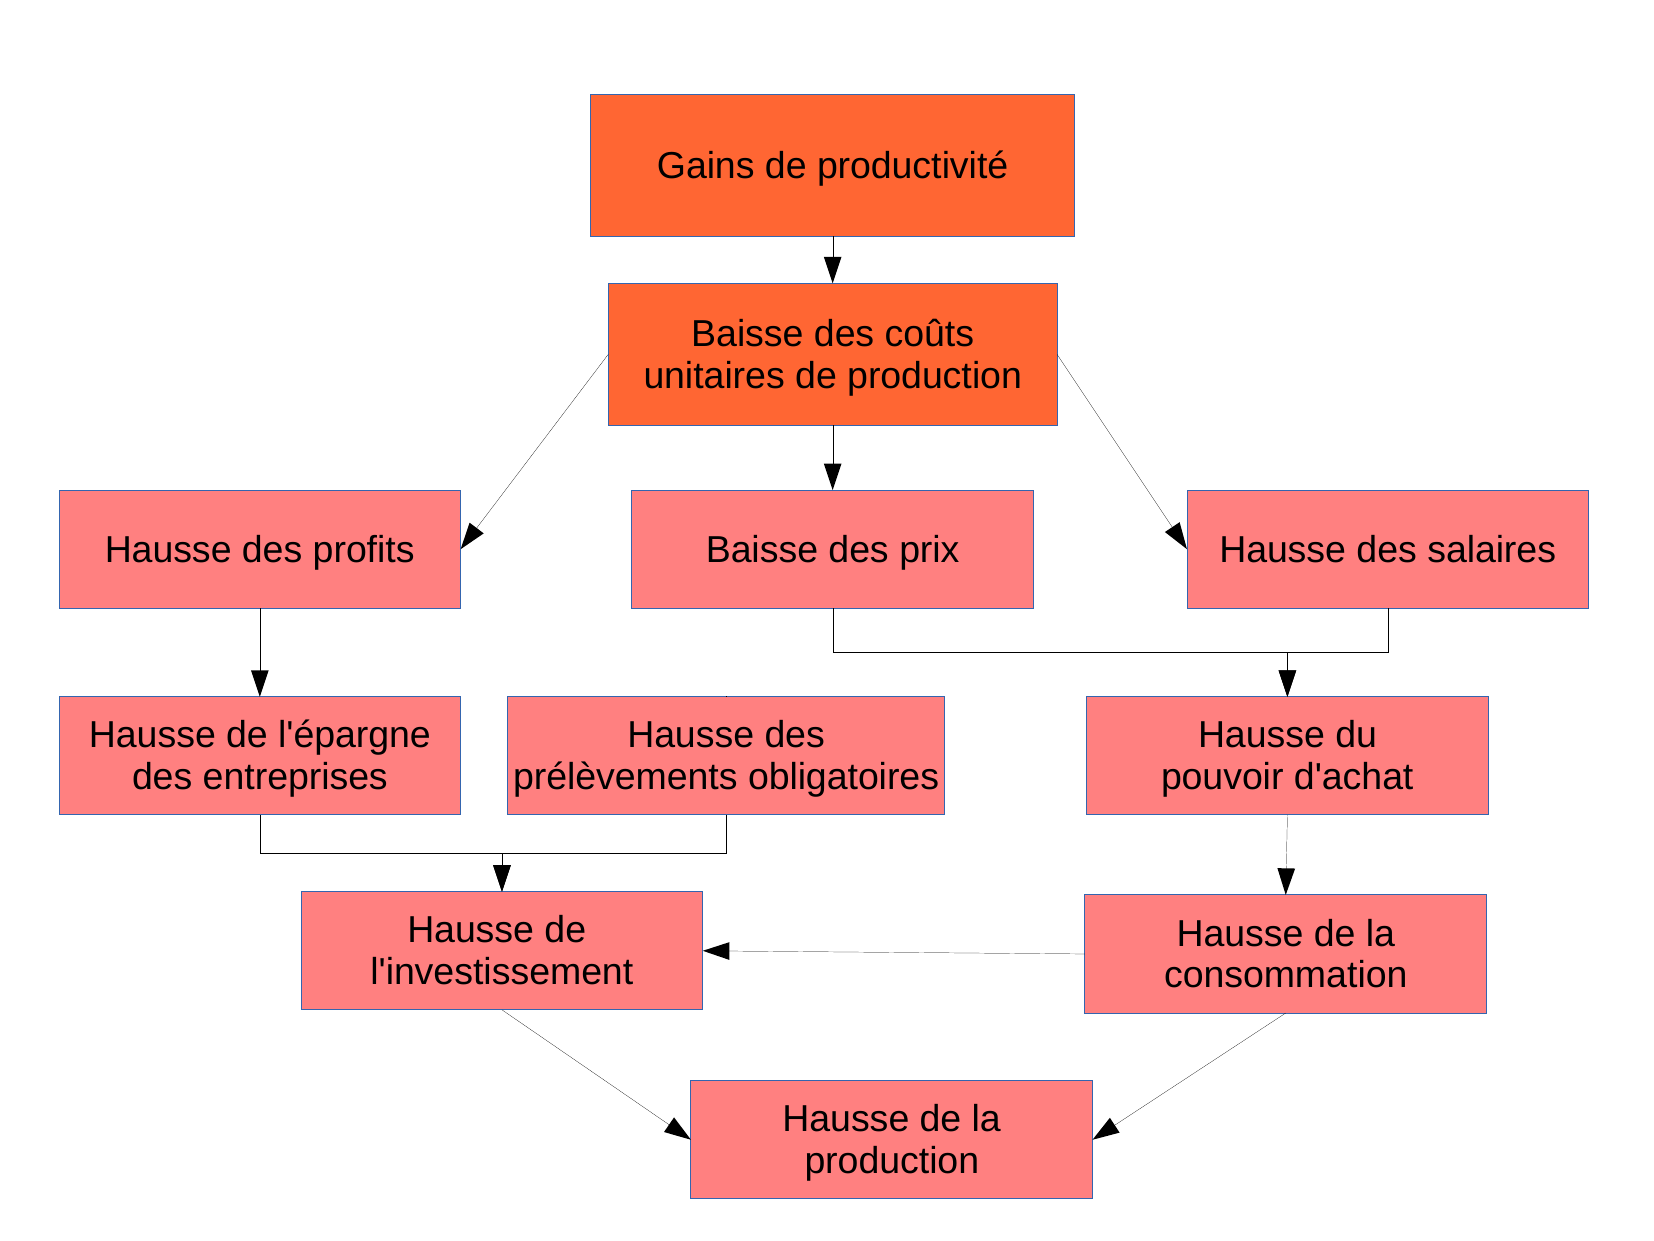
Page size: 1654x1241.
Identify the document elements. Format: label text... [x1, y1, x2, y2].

text_box Hausse des salaires [1187, 490, 1589, 609]
text_box Hausse de la production [690, 1080, 1093, 1199]
text_box Baisse des prix [631, 490, 1034, 609]
text_box Hausse des prélèvements obligatoires [507, 696, 945, 815]
text_box Hausse du pouvoir d'achat [1086, 696, 1489, 815]
text_box Hausse de la consommation [1084, 894, 1487, 1014]
text_box Gains de productivité [590, 94, 1075, 237]
text_box Hausse de l'épargne des entreprises [59, 696, 461, 815]
text_box Hausse de l'investissement [301, 891, 703, 1010]
text_box Baisse des coûts unitaires de production [608, 283, 1058, 426]
text_box Hausse des profits [59, 490, 461, 609]
